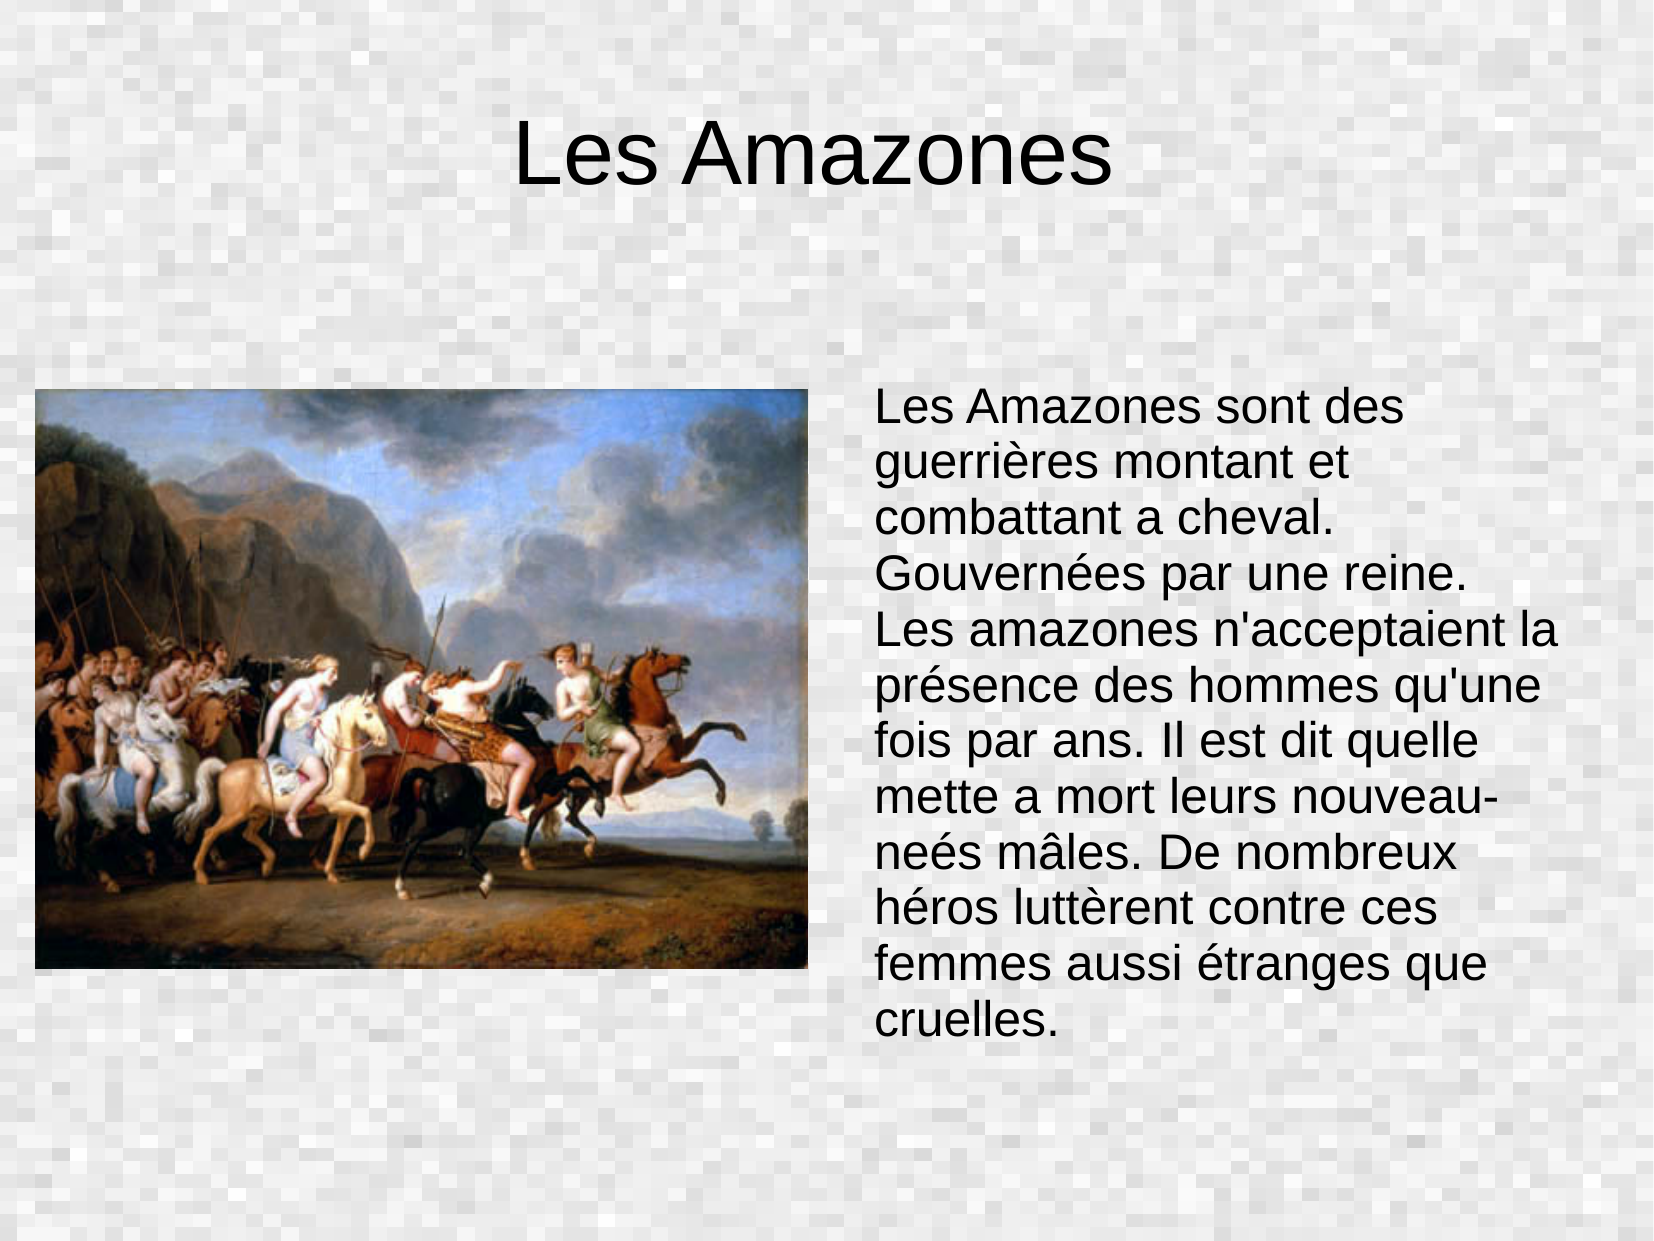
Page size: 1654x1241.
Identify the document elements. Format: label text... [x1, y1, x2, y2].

text_box Les Amazones sont des guerrières montant et combattant a cheval. Gouvernées par une reine. Les amazones n'acceptaient la présence des hommes qu'une fois par ans. Il est dit quelle mette a mort leurs nouveau-neés mâles. De nombreux héros luttèrent contre ces femmes aussi étranges que cruelles. [874, 354, 1560, 1127]
title Les Amazones [82, 49, 1571, 257]
picture [0, 0, 1654, 1241]
